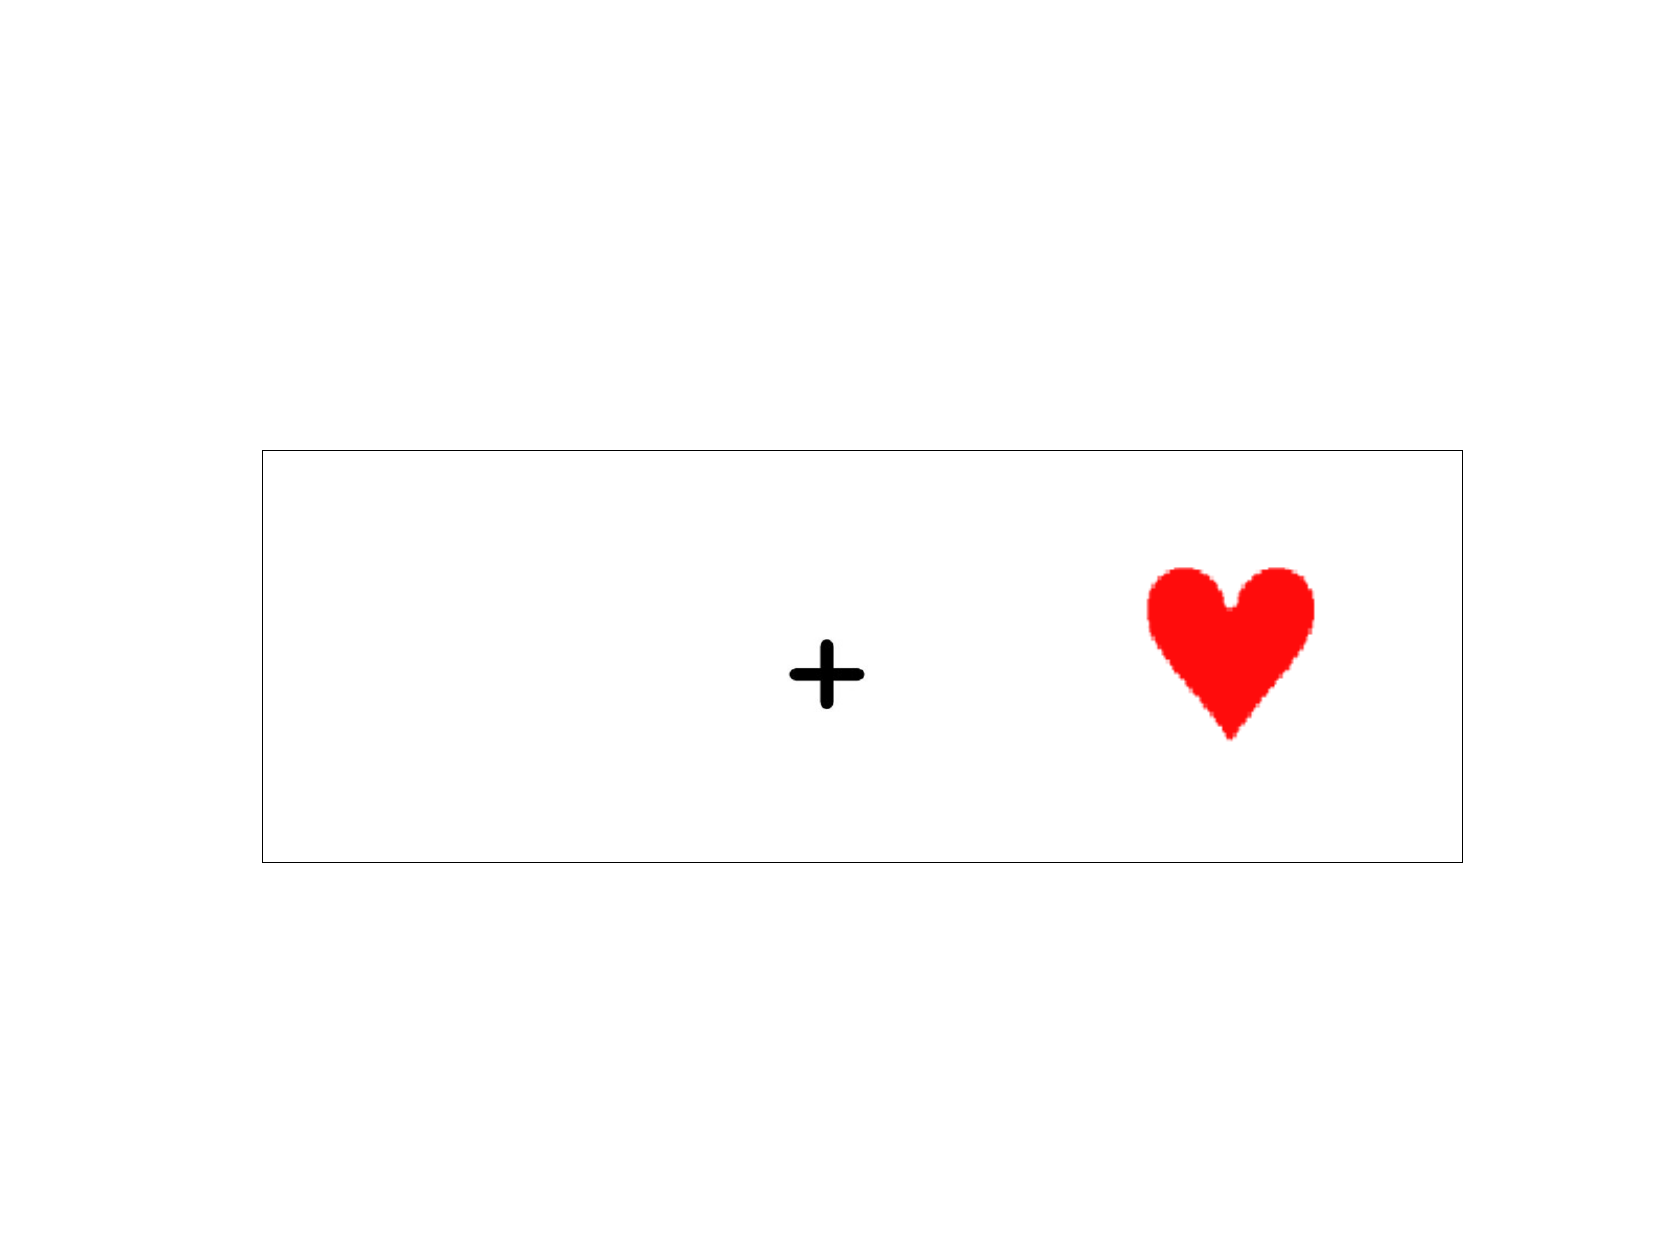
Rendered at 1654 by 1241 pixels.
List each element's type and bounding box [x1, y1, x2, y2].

picture [1137, 566, 1321, 751]
text_box [262, 450, 1463, 863]
picture [787, 637, 868, 712]
